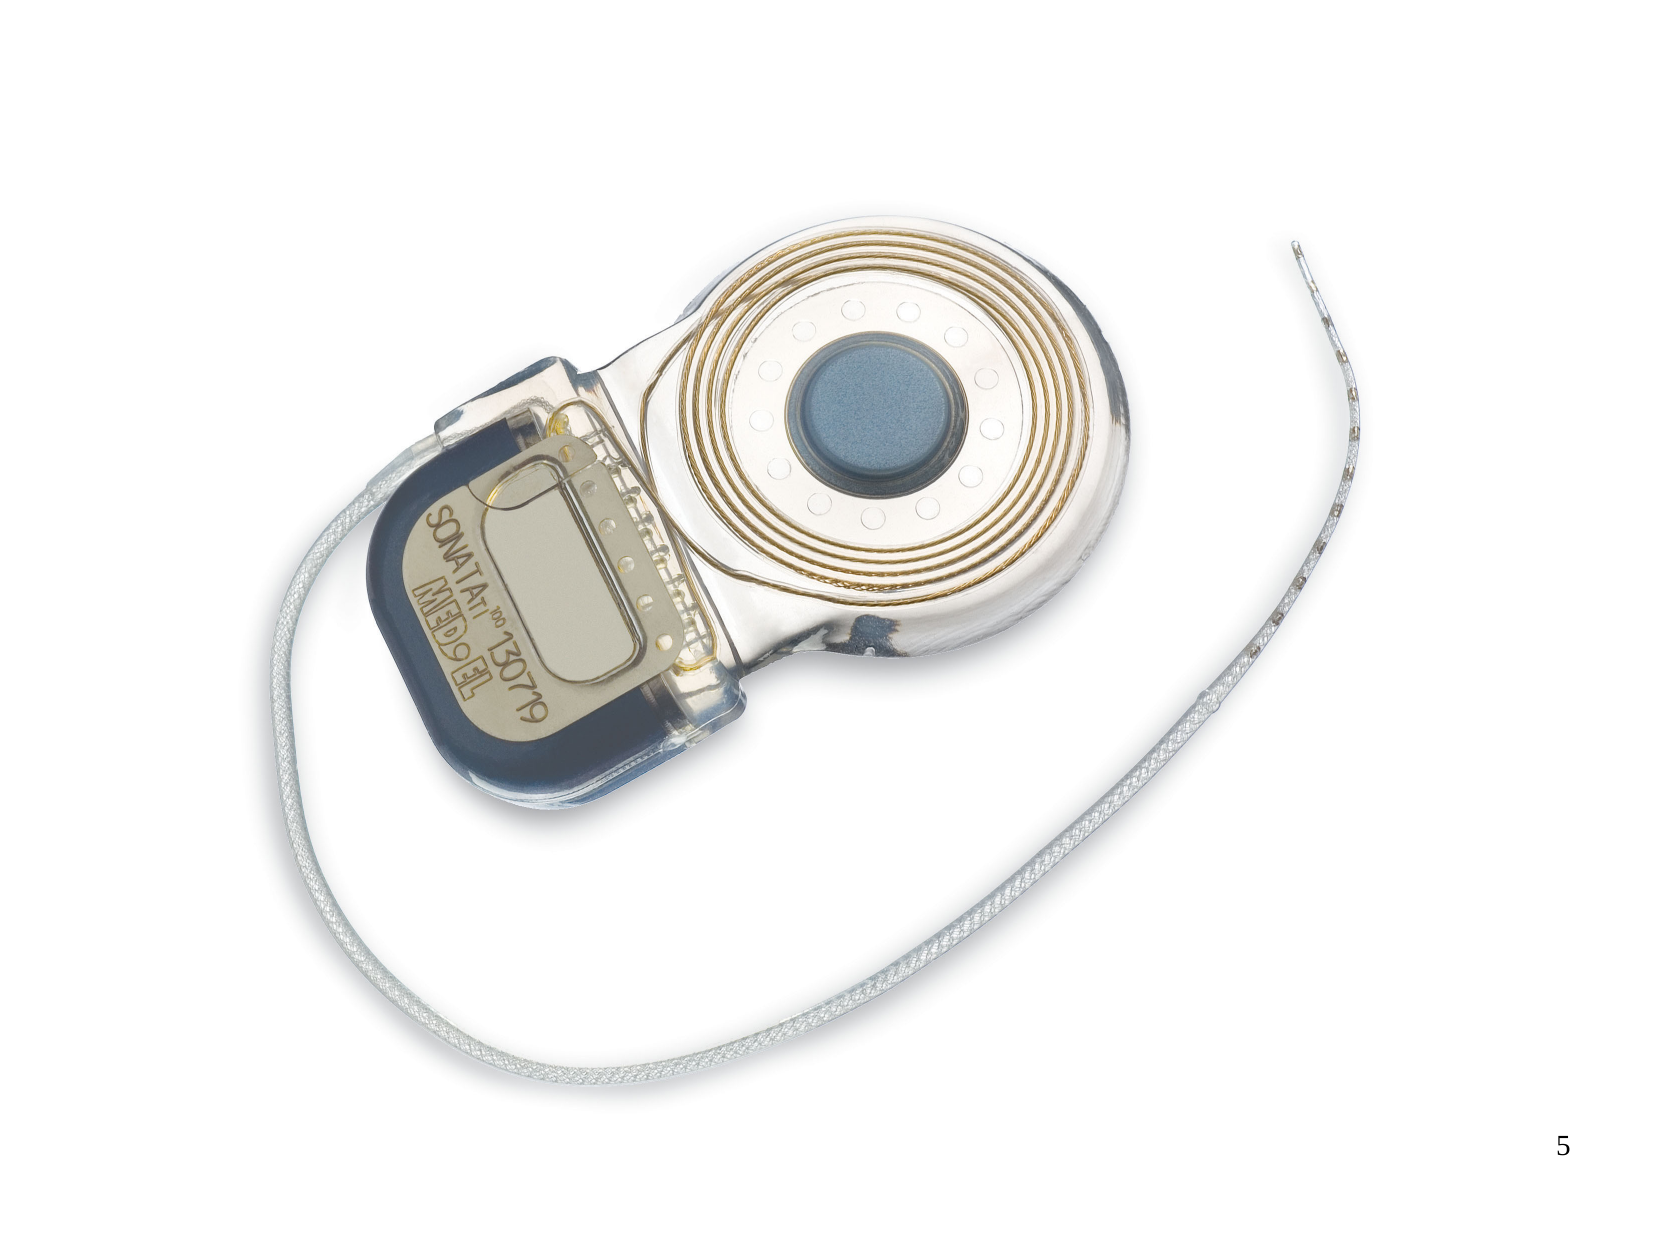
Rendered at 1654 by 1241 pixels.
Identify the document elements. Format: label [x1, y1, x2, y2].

picture [77, 122, 1581, 1123]
